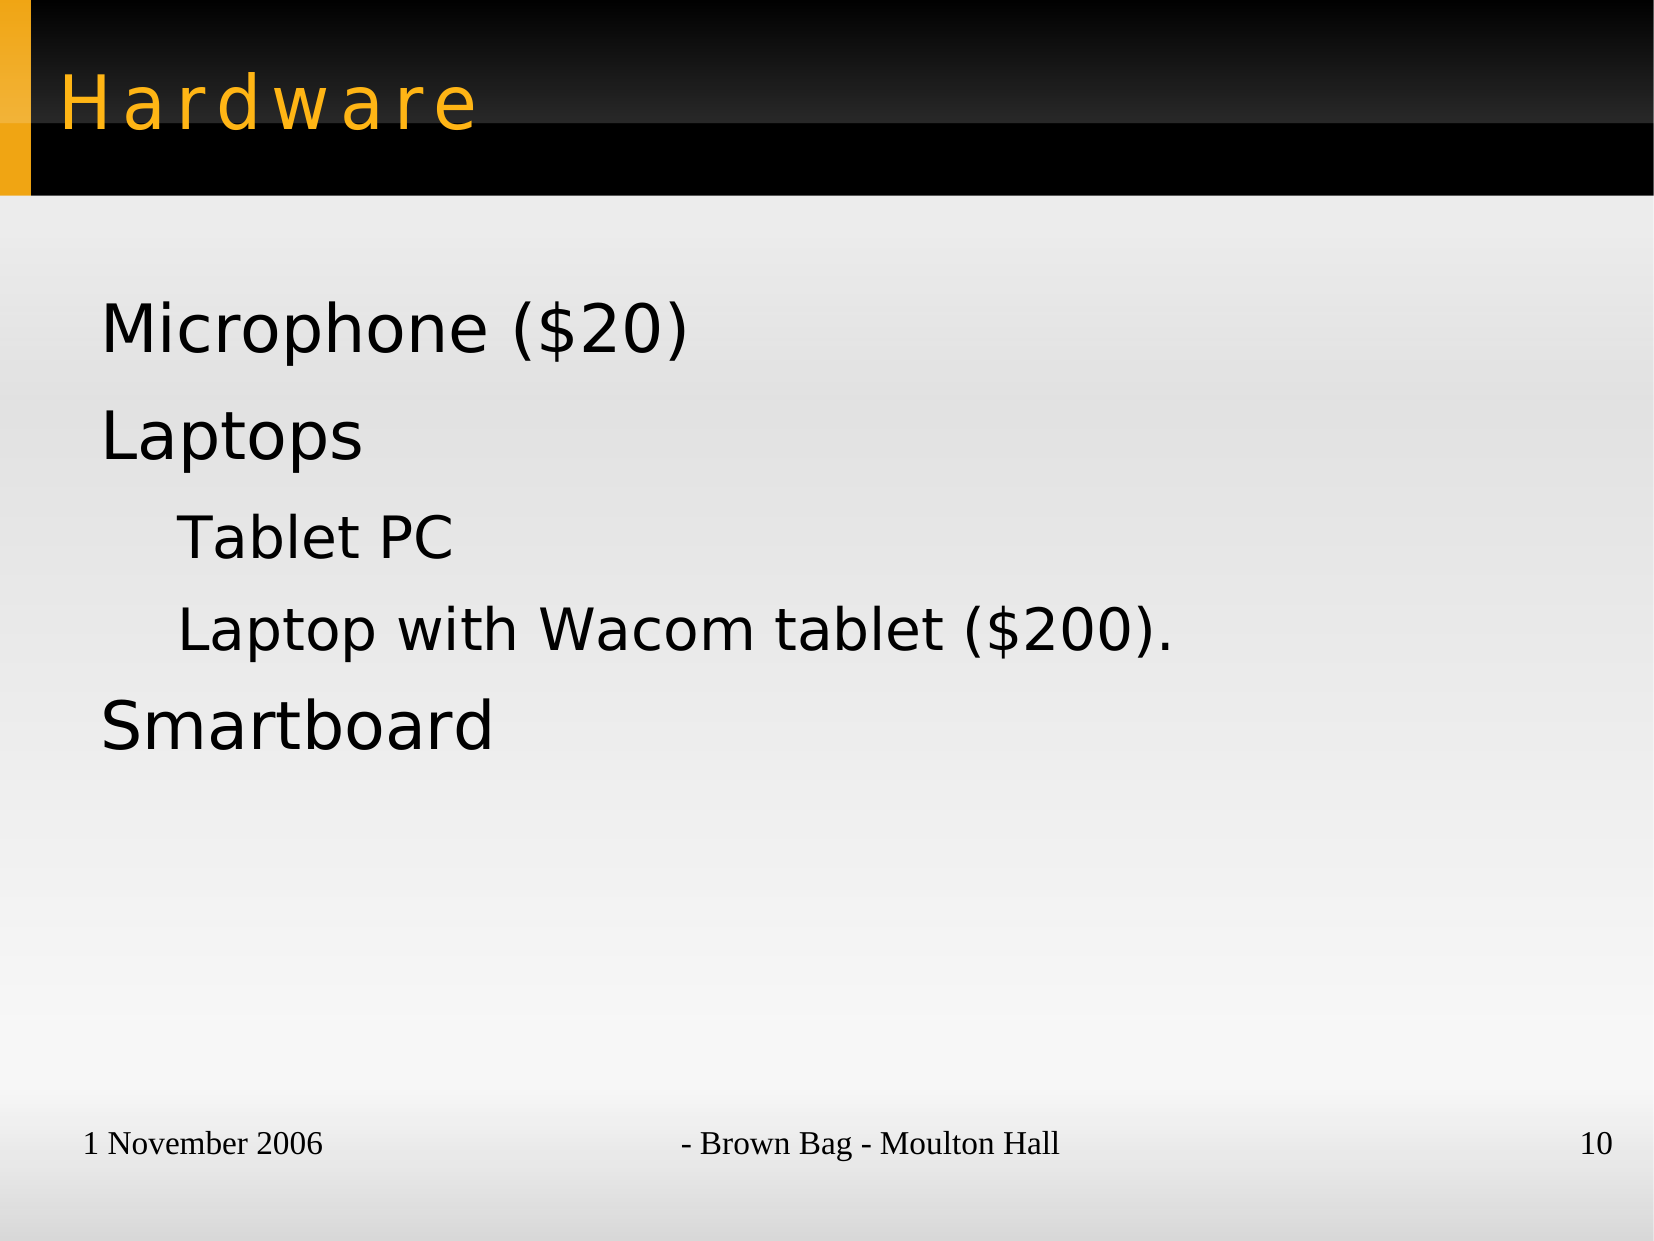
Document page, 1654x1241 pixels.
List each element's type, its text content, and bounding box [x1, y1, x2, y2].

list Microphone ($20) Laptops Tablet PC Laptop with Wacom tablet ($200). Smartboard [82, 290, 1571, 1109]
picture [0, 0, 1654, 1241]
title Hardware [59, 29, 1270, 178]
